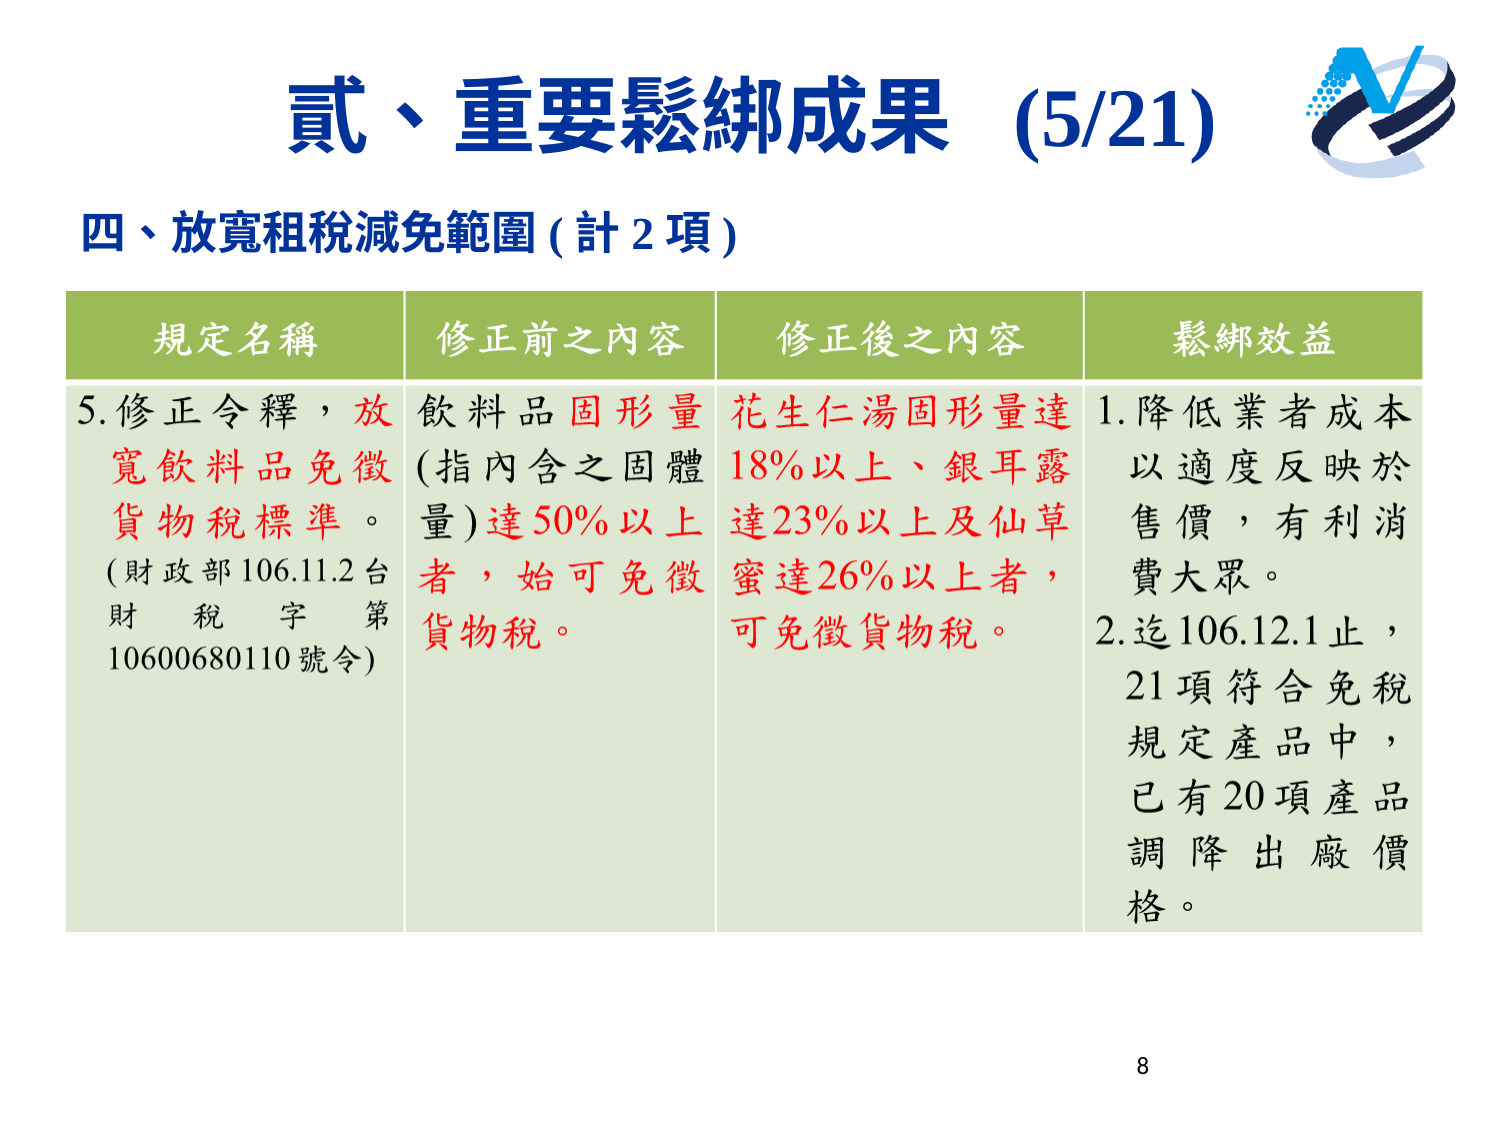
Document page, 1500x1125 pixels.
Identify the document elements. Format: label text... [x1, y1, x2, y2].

text_box 四、放寬租稅減免範圍(計2項) [64, 196, 705, 267]
picture [64, 290, 1424, 956]
text_box 8 [1121, 1035, 1472, 1095]
title 貳、重要鬆綁成果 (5/21) [76, 19, 1427, 207]
